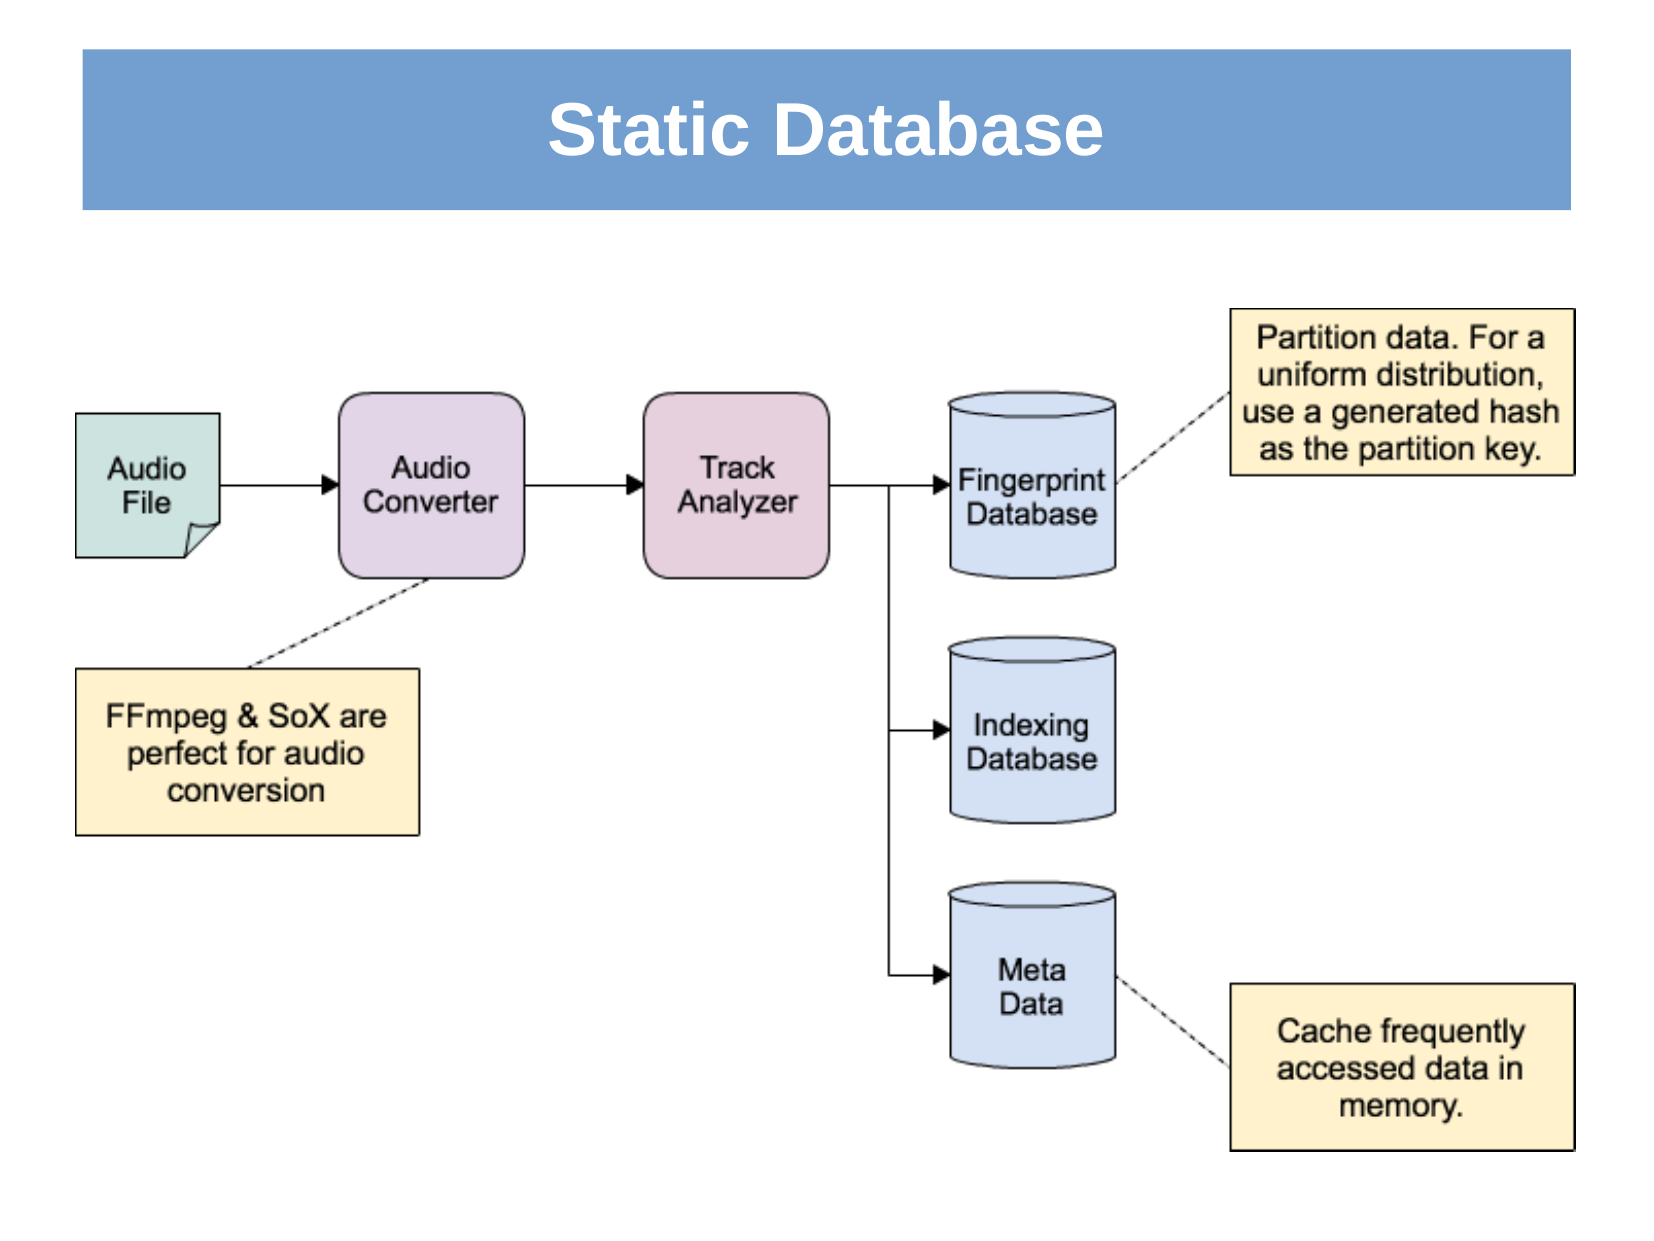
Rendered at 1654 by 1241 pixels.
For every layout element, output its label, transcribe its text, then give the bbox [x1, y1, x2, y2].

title Static Database [82, 49, 1571, 211]
picture [75, 308, 1576, 1152]
